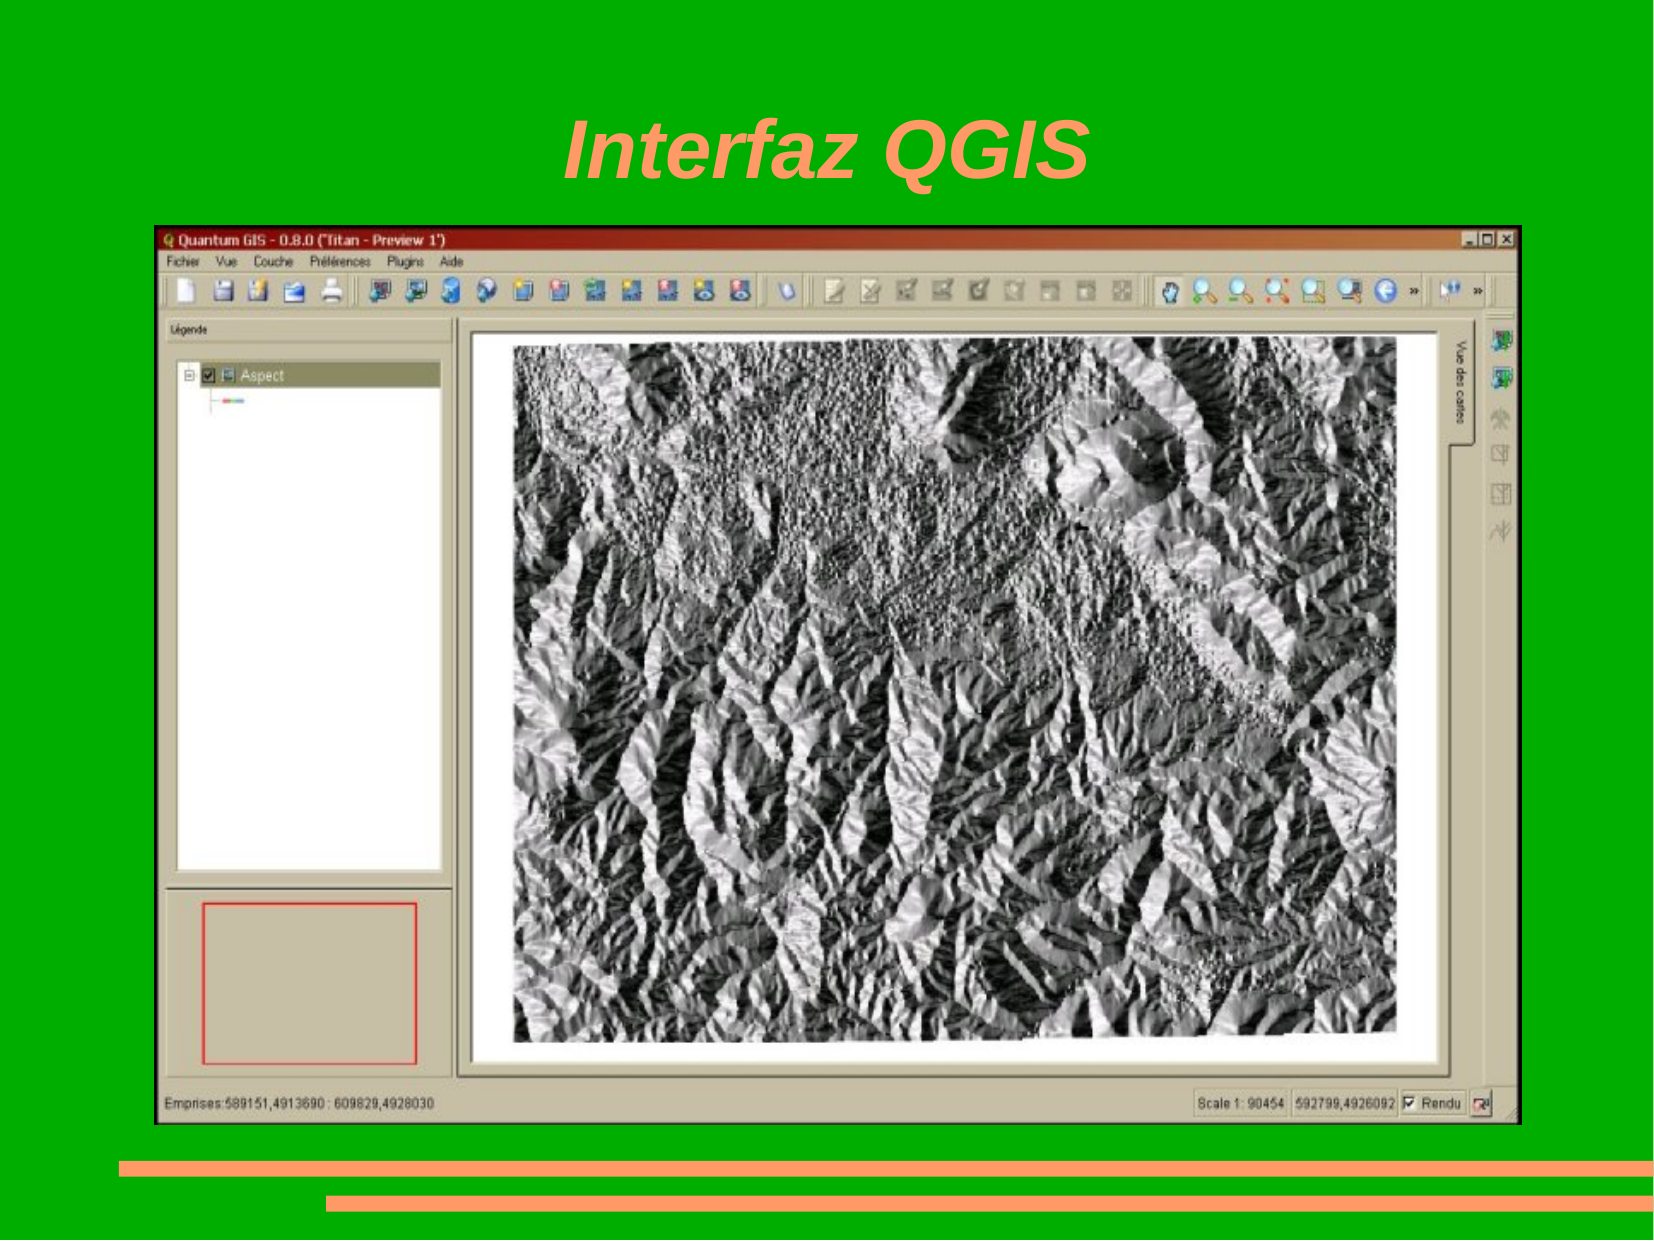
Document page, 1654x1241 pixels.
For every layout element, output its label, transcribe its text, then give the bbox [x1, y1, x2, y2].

title Interfaz QGIS [121, 46, 1534, 254]
picture [154, 225, 1522, 1125]
